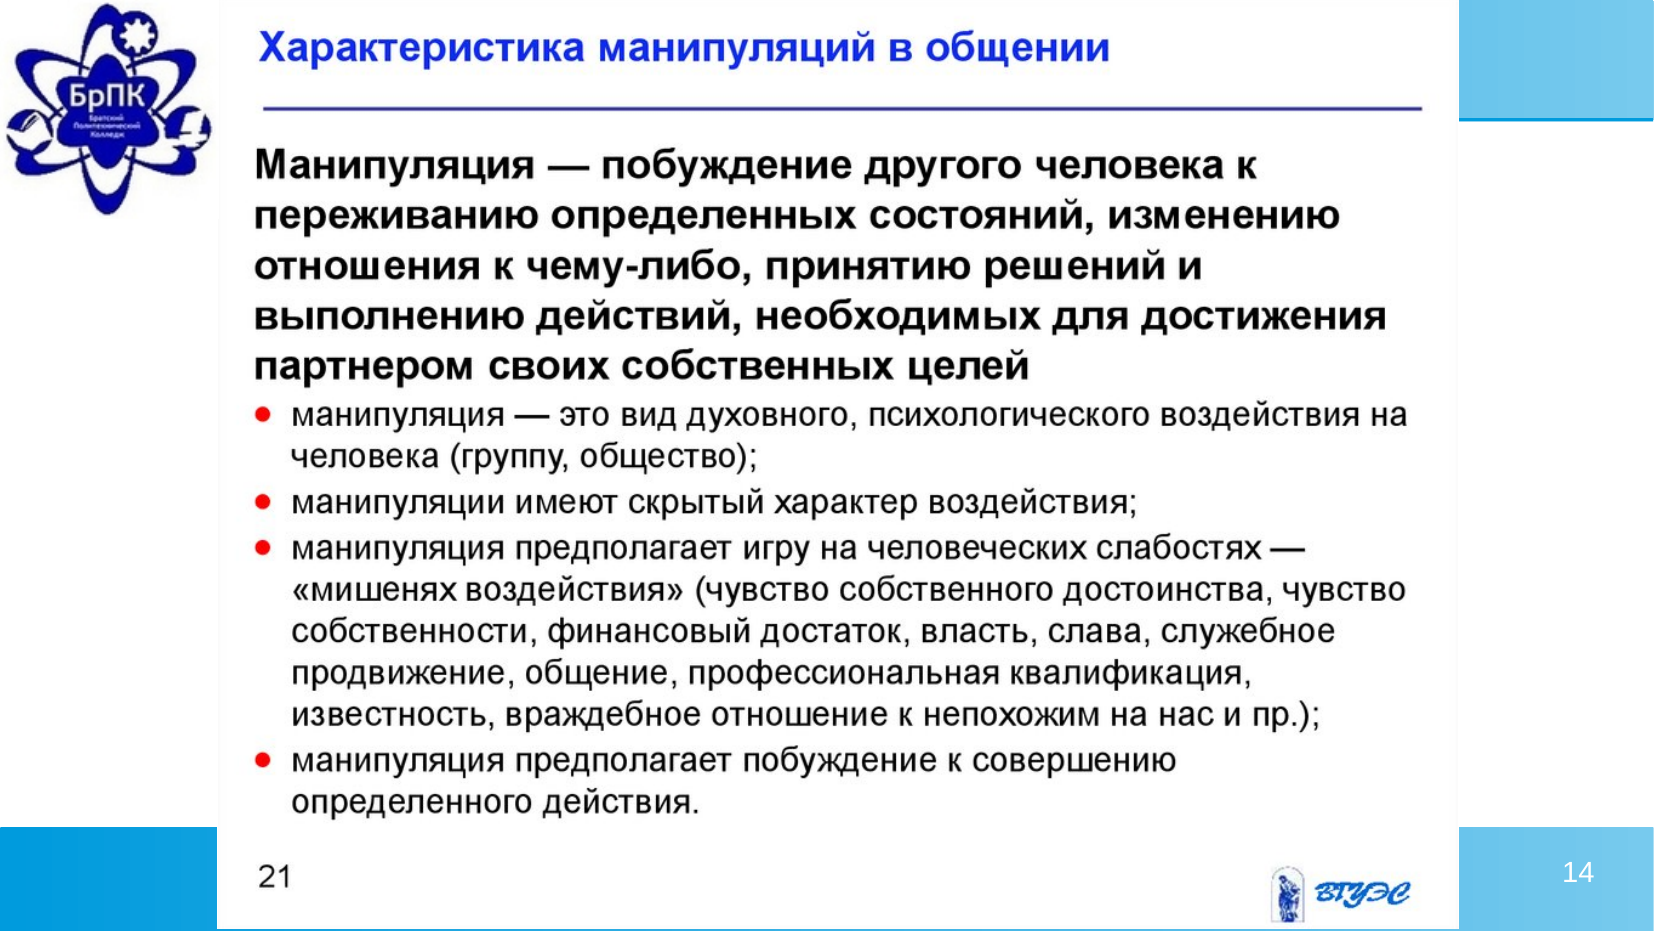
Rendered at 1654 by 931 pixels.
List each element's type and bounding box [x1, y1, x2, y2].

picture [0, 0, 1459, 929]
